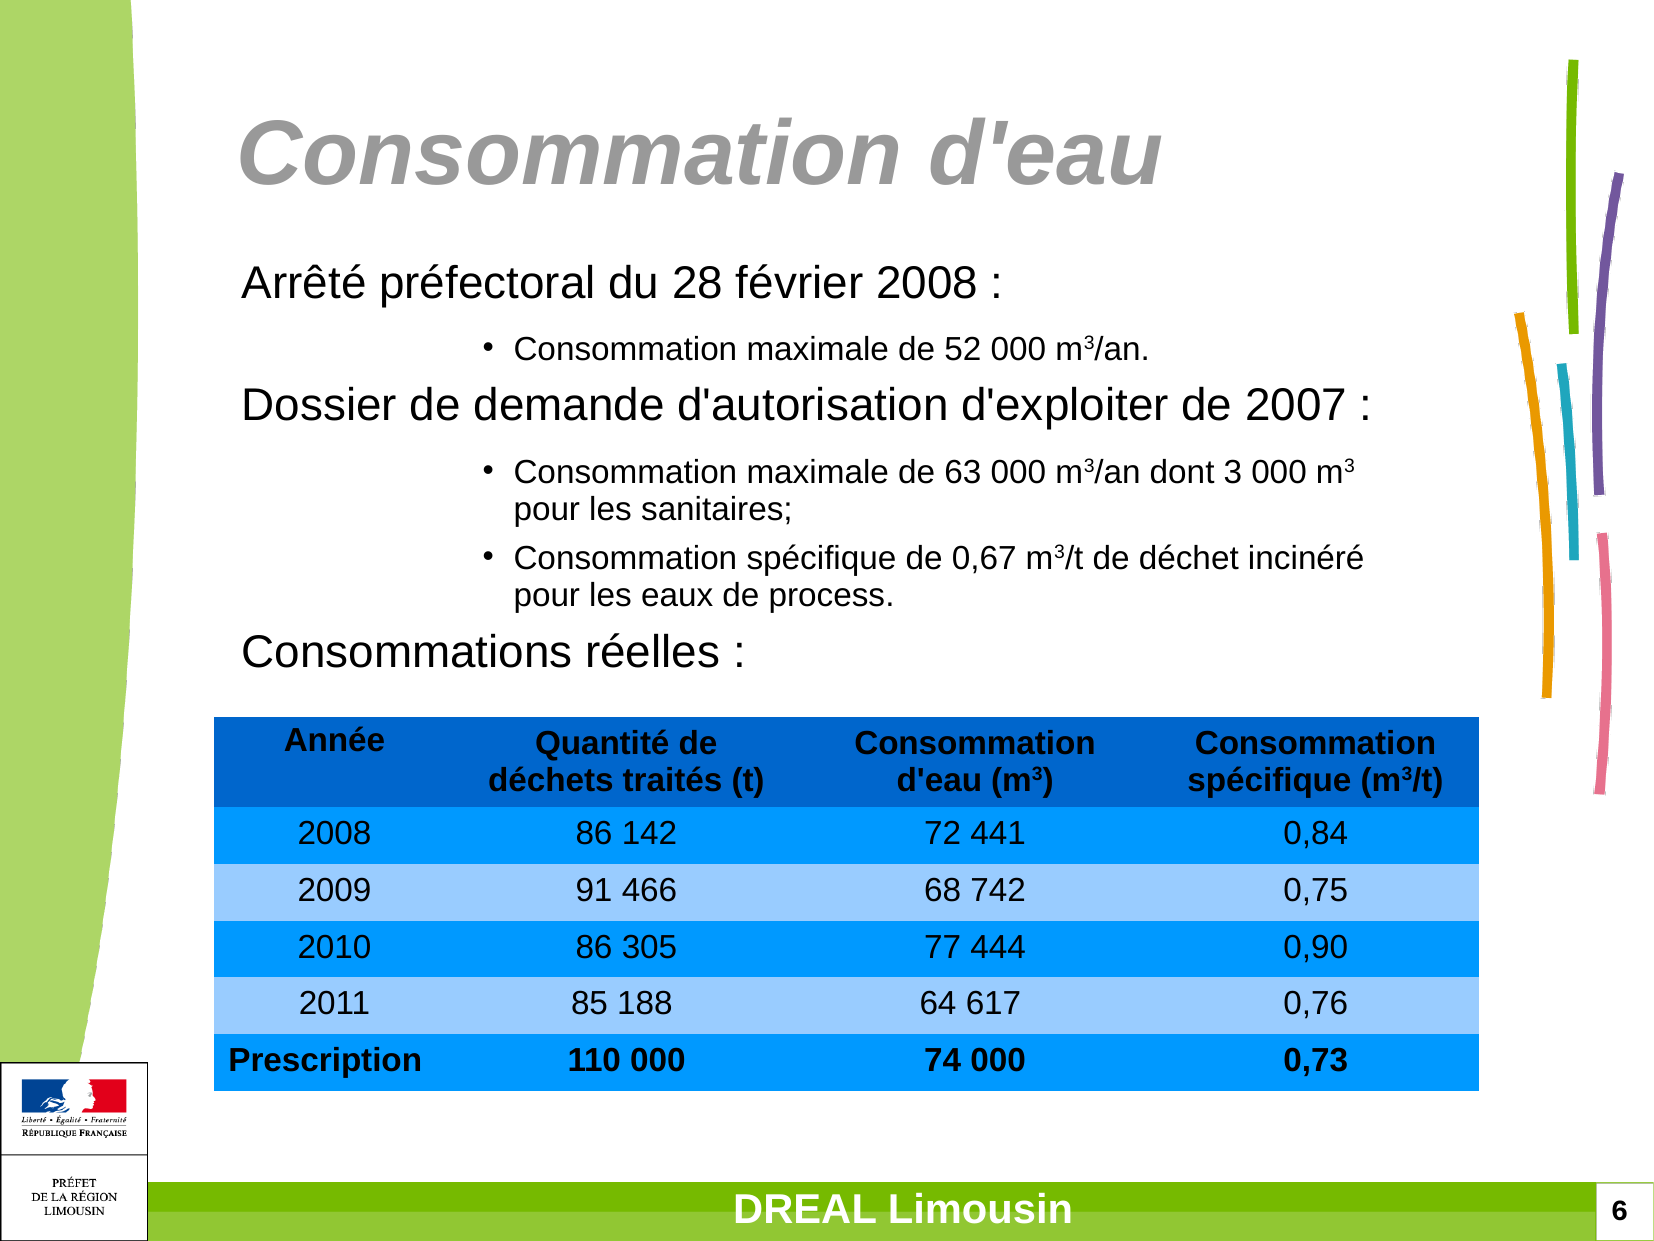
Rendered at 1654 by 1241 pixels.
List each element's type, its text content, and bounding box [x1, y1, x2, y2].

table_cell 74 000 [798, 1034, 1152, 1091]
table_cell 0,90 [1152, 921, 1479, 977]
table_cell 86 142 [455, 807, 798, 864]
table_header Année [214, 717, 455, 807]
table_cell 0,84 [1152, 807, 1479, 864]
table_cell 68 742 [798, 864, 1152, 921]
table_cell 2009 [214, 864, 455, 921]
table_cell 72 441 [798, 807, 1152, 864]
table_cell 91 466 [455, 864, 798, 921]
table_cell 0,73 [1152, 1034, 1479, 1091]
title Consommation d'eau [236, 59, 1443, 260]
picture [0, 0, 1654, 1241]
table_header Quantité de déchets traités (t) [455, 717, 798, 807]
table_header Consommation spécifique (m3/t) [1152, 717, 1479, 807]
table_header Consommation d'eau (m3) [798, 717, 1152, 807]
table_cell 86 305 [455, 921, 798, 977]
table_cell 77 444 [798, 921, 1152, 977]
table_cell Prescription [214, 1034, 455, 1091]
table_cell 85 188 [455, 977, 798, 1034]
table_cell 2010 [214, 921, 455, 977]
table_cell 2008 [214, 807, 455, 864]
table_cell 0,75 [1152, 864, 1479, 921]
table_cell 2011 [214, 977, 455, 1034]
table_cell 110 000 [455, 1034, 798, 1091]
table_cell 64 617 [798, 977, 1152, 1034]
table_cell 0,76 [1152, 977, 1479, 1034]
list Arrêté préfectoral du 28 février 2008 : Consommation maximale de 52 000 m3/an. Dossier de demande d'autorisation d'exploiter de 2007 : Consommation maximale de 63 000 m3/an dont 3 000 m3 pour les sanitaires; Consommation spécifique de 0,67 m3/t de déchet incinéré pour les eaux de process. Consommations réelles : [236, 265, 1388, 717]
